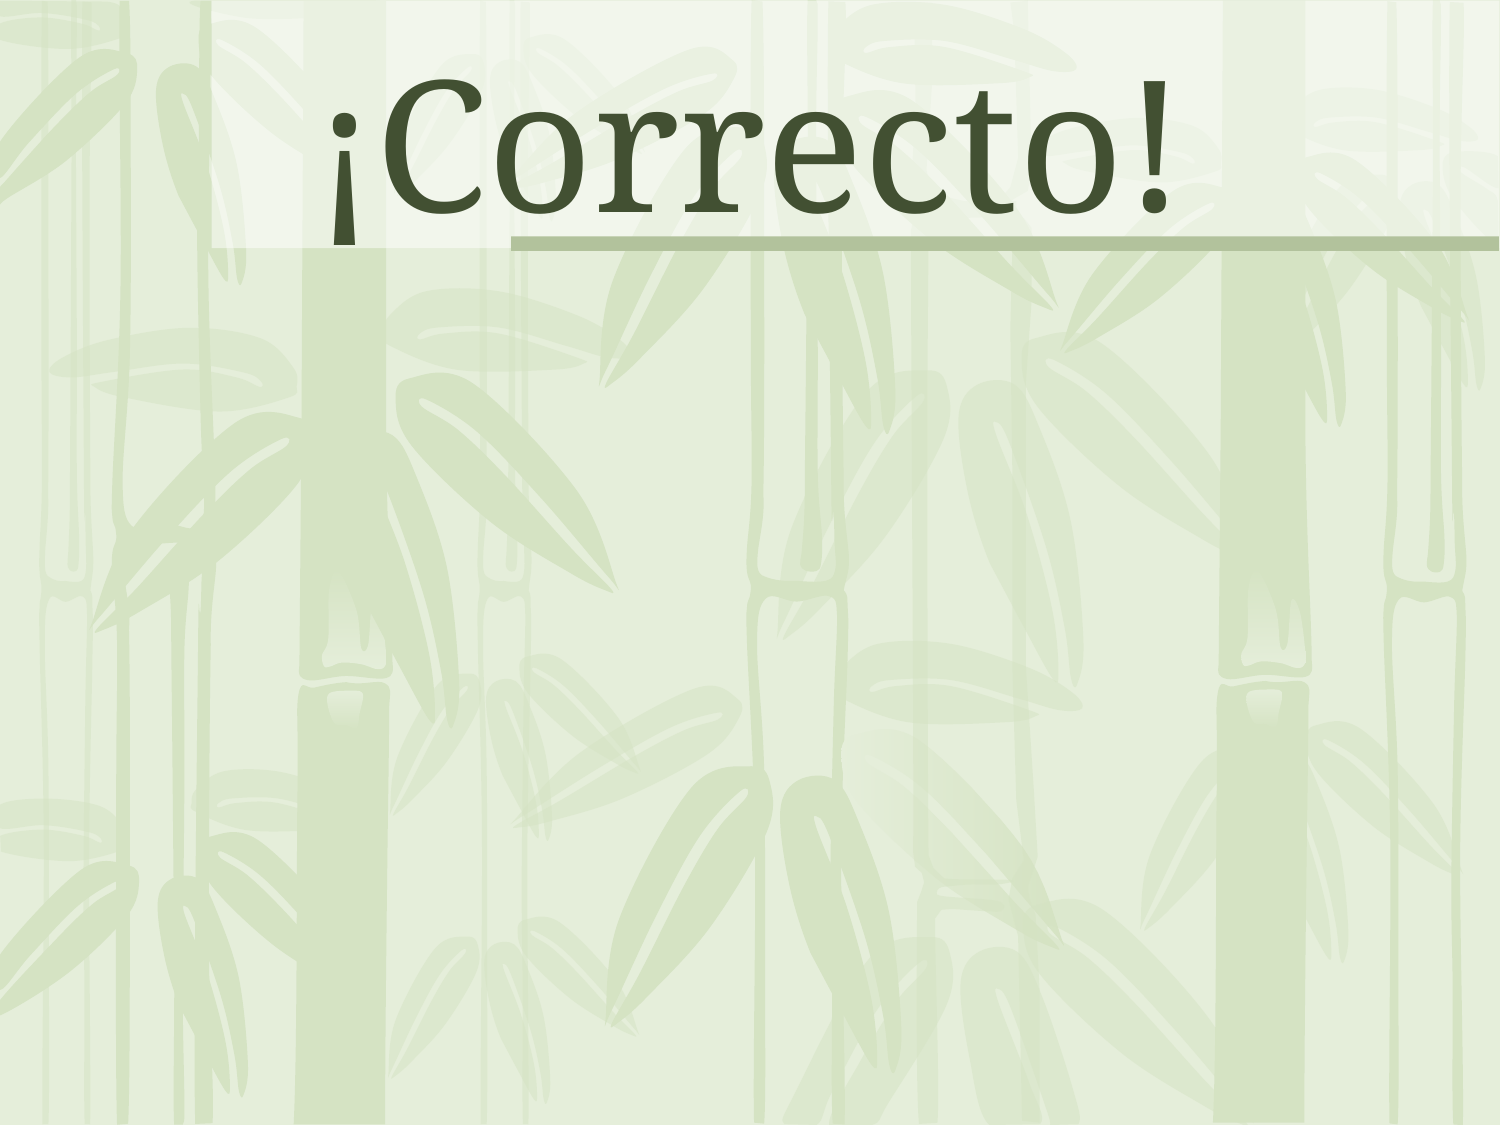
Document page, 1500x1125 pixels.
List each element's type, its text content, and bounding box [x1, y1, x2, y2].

title ¡Correcto! [75, 20, 1426, 257]
